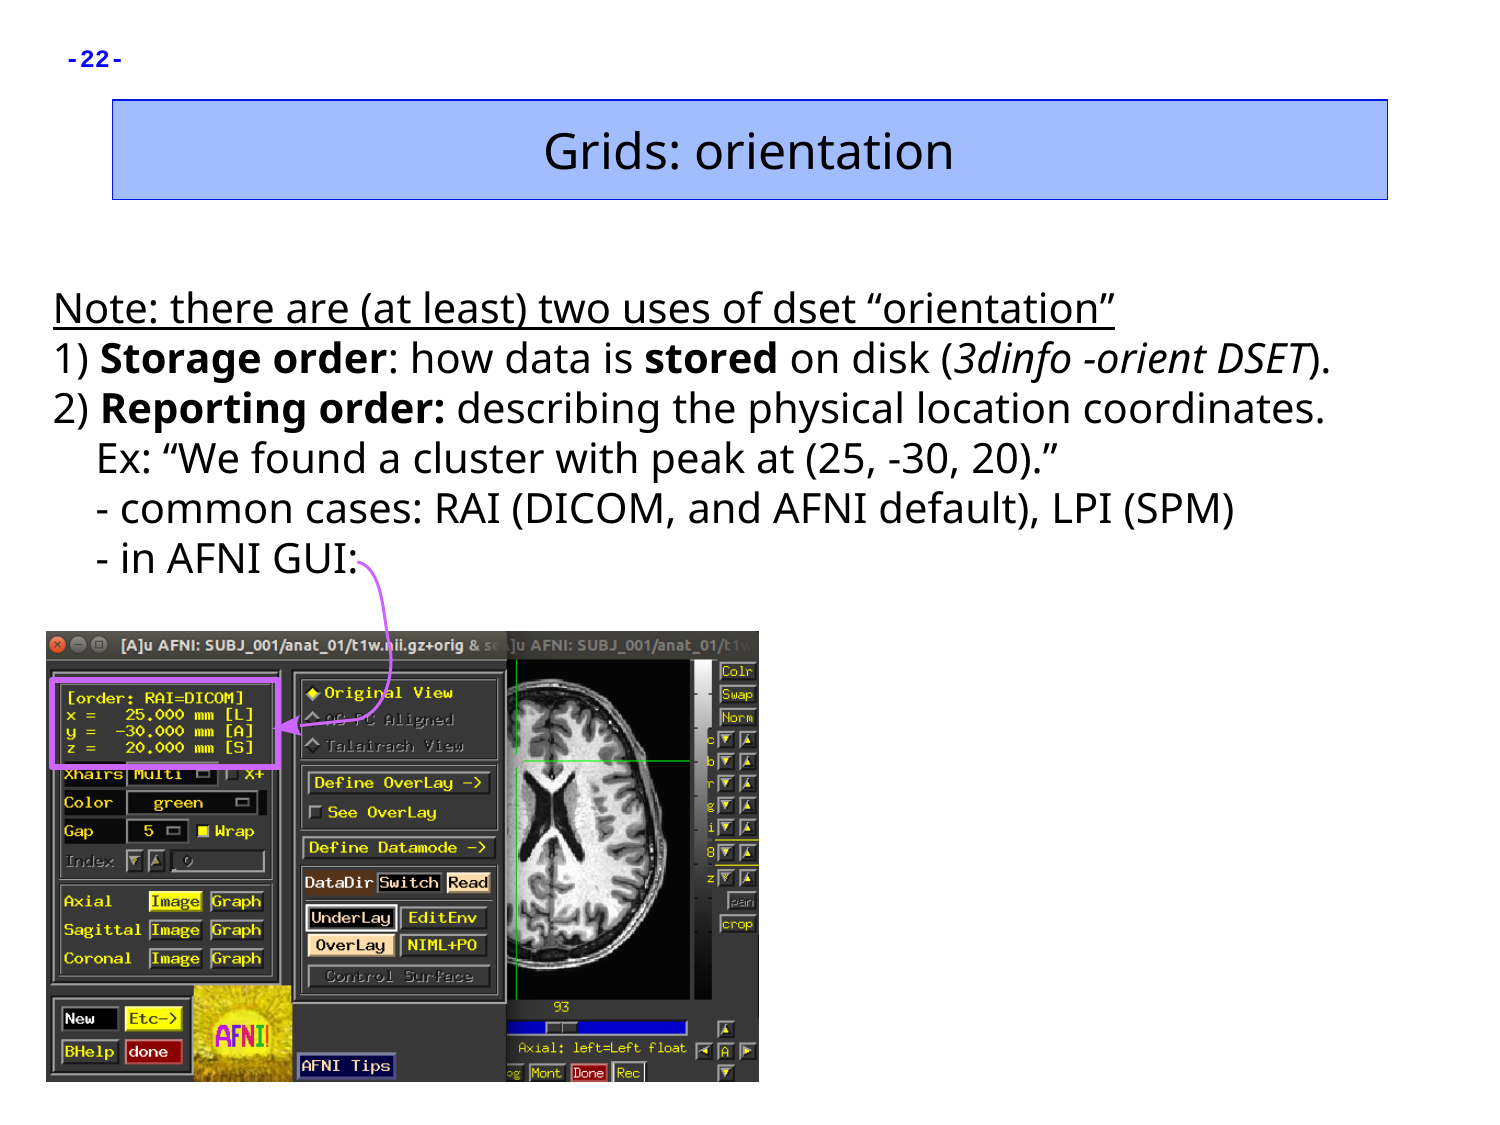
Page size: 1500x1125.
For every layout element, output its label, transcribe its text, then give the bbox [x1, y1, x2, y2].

text_box Note: there are (at least) two uses of dset “orientation” 1) Storage order: how data is stored on disk (3dinfo -orient DSET). 2) Reporting order: describing the physical location coordinates. Ex: “We found a cluster with peak at (25, -30, 20).” - common cases: RAI (DICOM, and AFNI default), LPI (SPM) - in AFNI GUI: [37, 274, 1495, 604]
picture [46, 631, 759, 1082]
text_box Grids: orientation [112, 99, 1388, 200]
